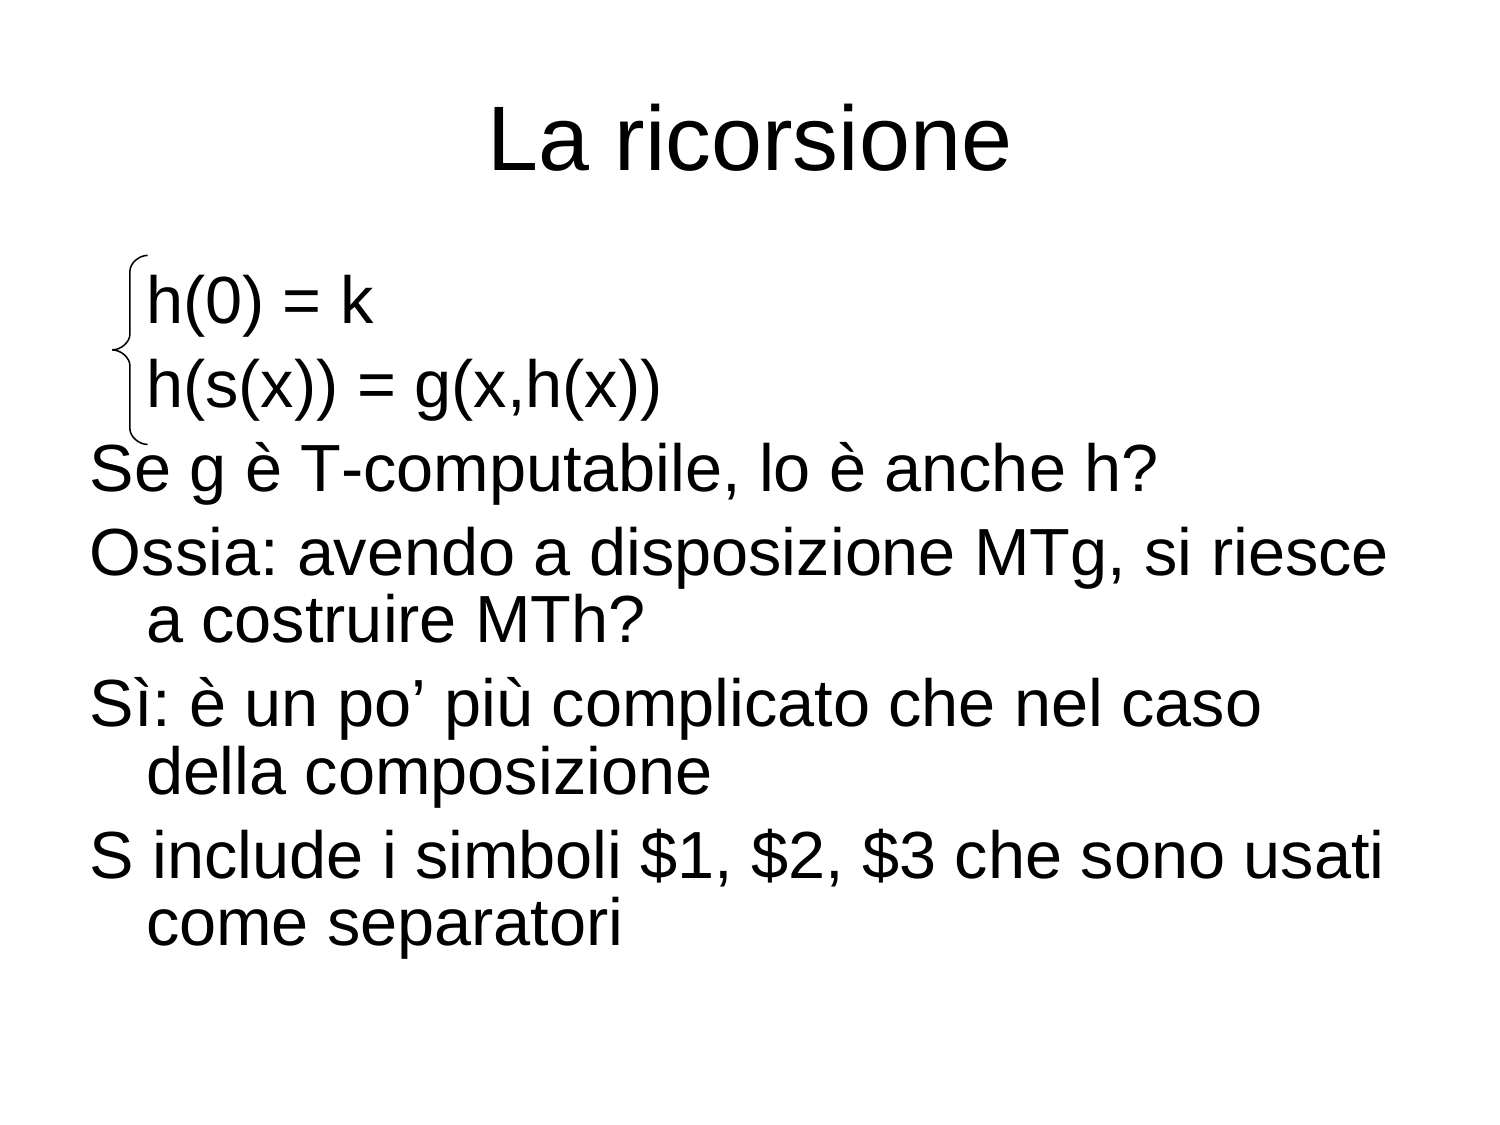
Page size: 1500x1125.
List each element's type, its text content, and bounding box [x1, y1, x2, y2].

list h(0) = k h(s(x)) = g(x,h(x)) Se g è T-computabile, lo è anche h? Ossia: avendo a disposizione MTg, si riesce a costruire MTh? Sì: è un po’ più complicato che nel caso della composizione S include i simboli $1, $2, $3 che sono usati come separatori [75, 262, 1426, 1009]
title La ricorsione [75, 45, 1426, 233]
